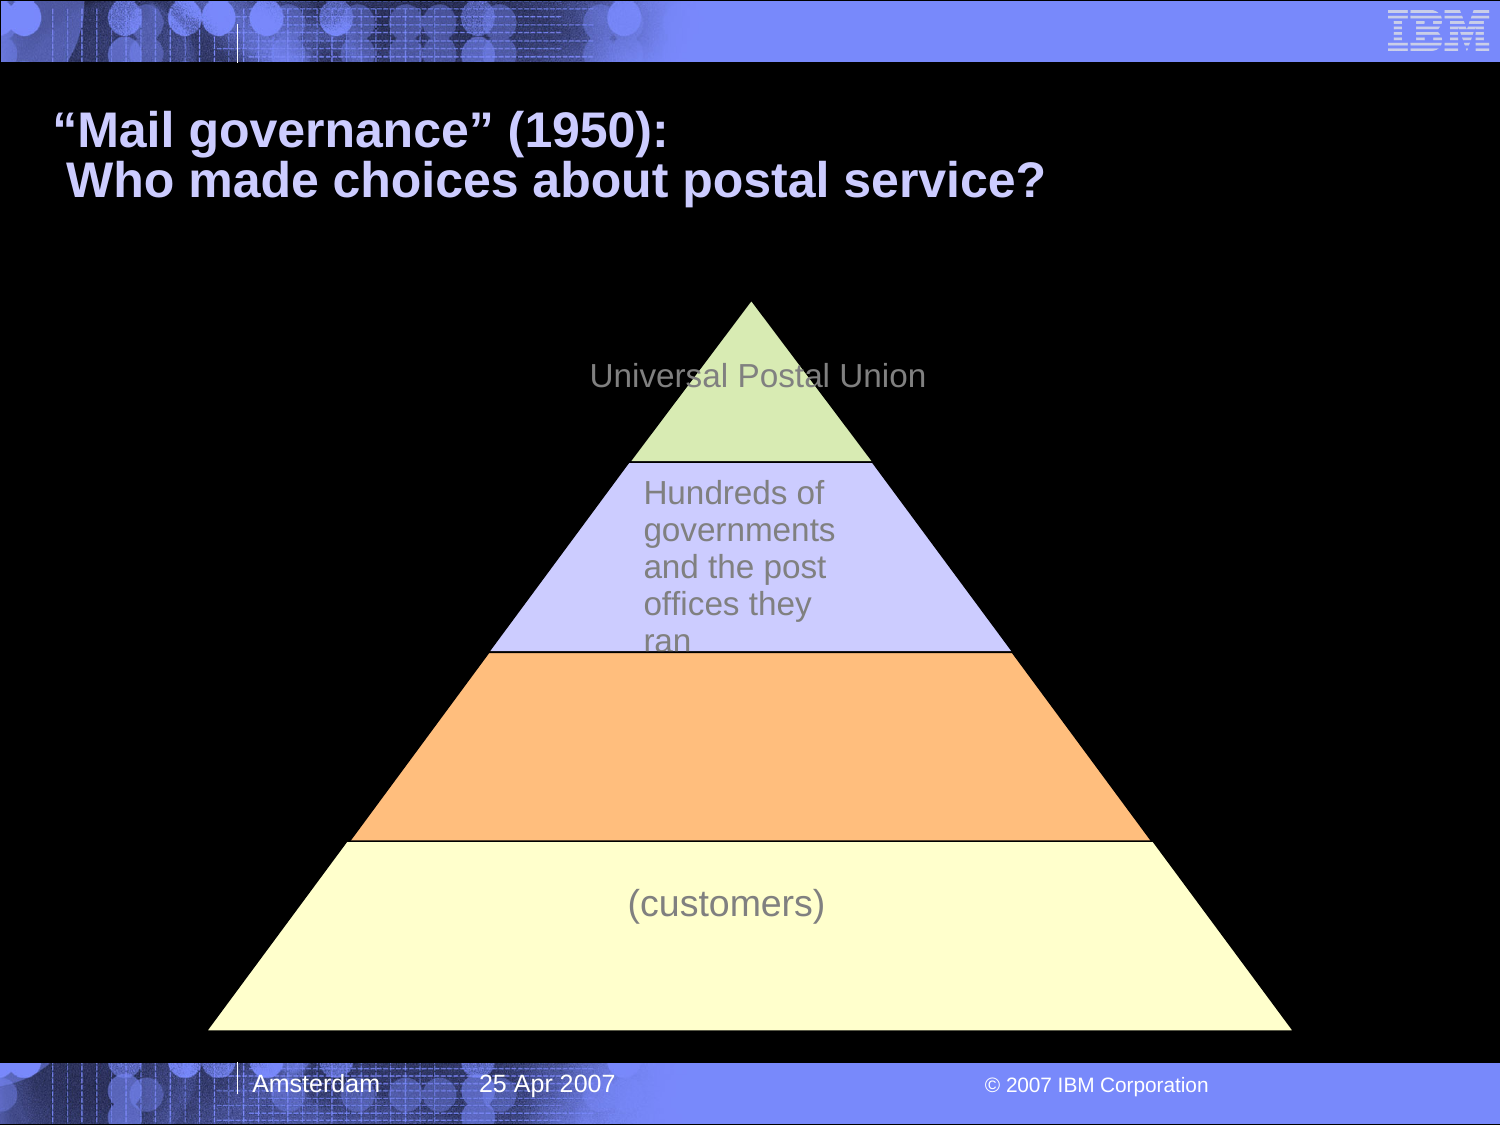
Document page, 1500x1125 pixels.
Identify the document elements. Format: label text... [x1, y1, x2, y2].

text_box Hundreds of governments and the post offices they ran [488, 462, 1014, 653]
text_box [206, 652, 1294, 1032]
text_box (customers) [612, 875, 841, 933]
text_box [713, 299, 789, 350]
picture [1, 1, 1500, 62]
text_box Universal Postal Union [574, 350, 952, 403]
picture [0, 1063, 1500, 1124]
text_box [629, 403, 874, 462]
title “Mail governance” (1950): Who made choices about postal service? [37, 99, 1450, 238]
